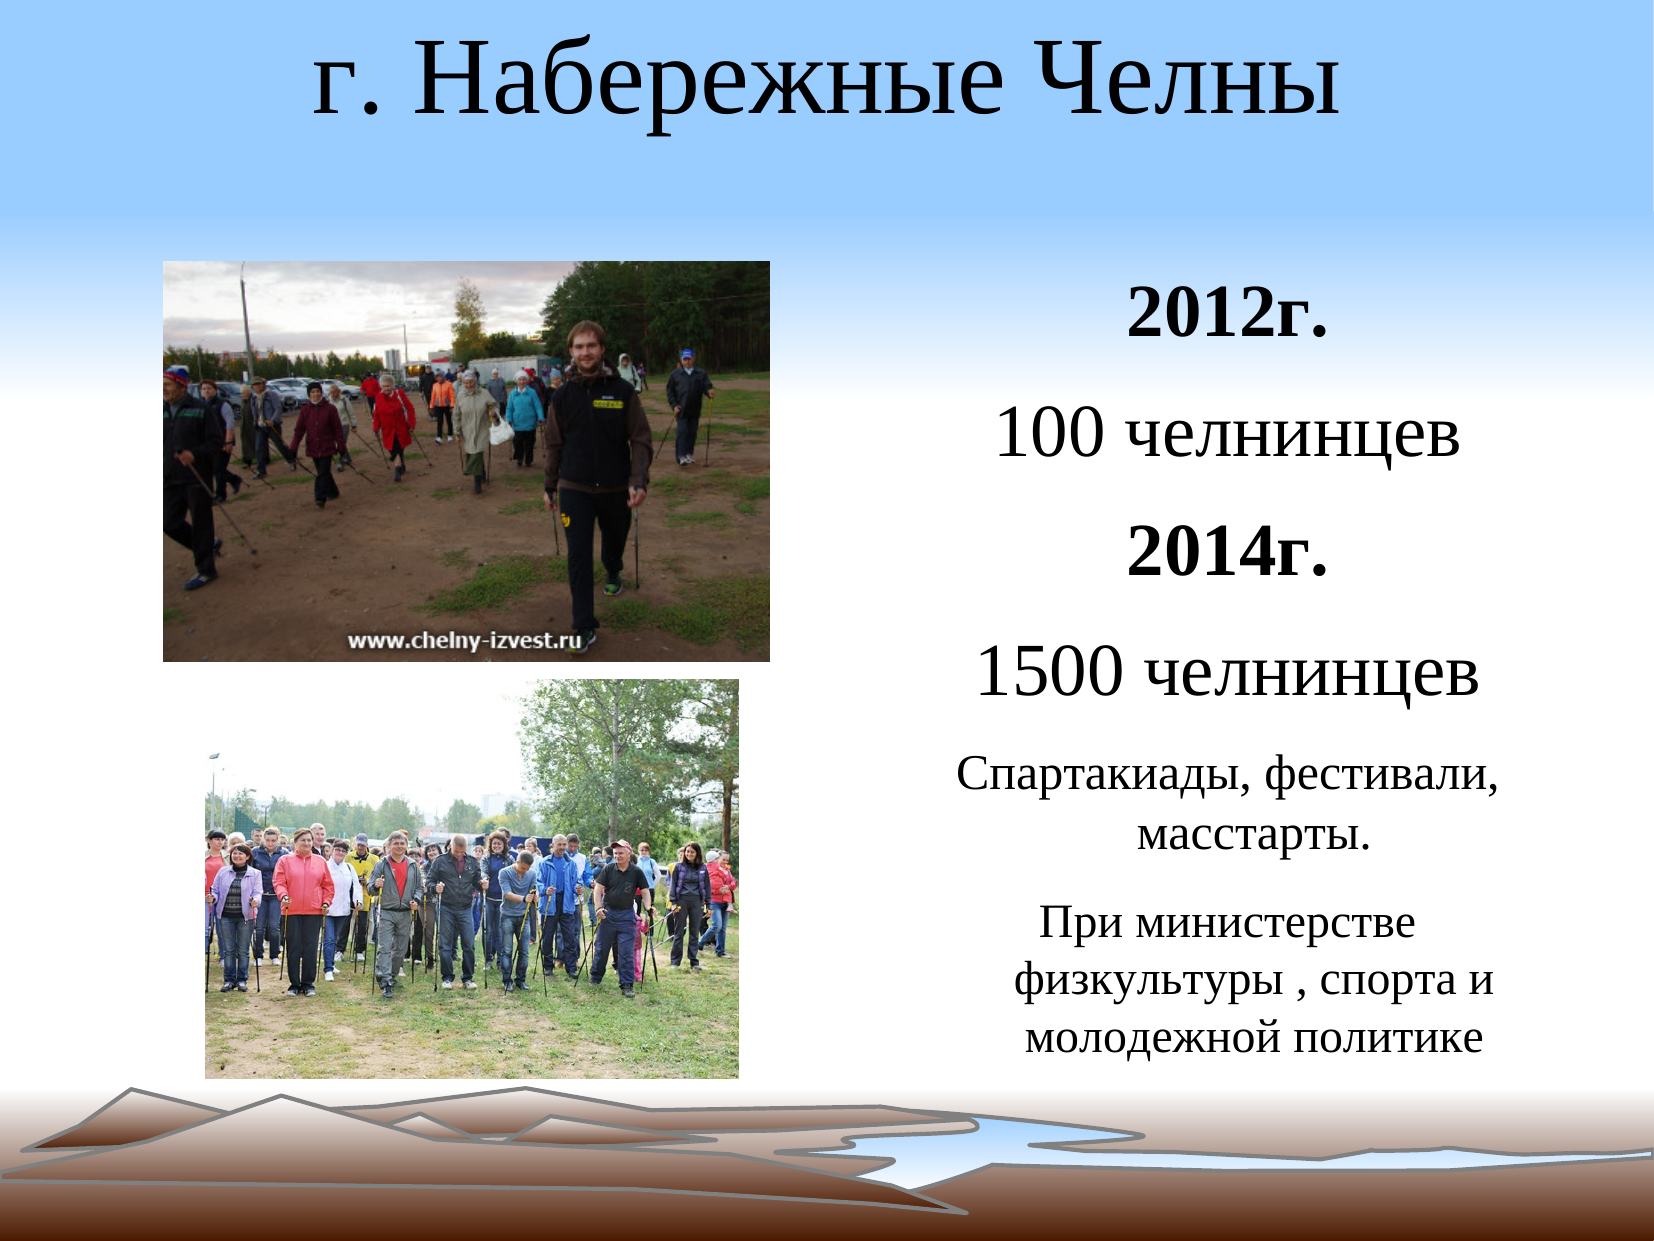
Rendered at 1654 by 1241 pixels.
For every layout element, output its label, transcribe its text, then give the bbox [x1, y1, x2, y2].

list 2012г. 100 челнинцев 2014г. 1500 челнинцев Спартакиады, фестивали, масстарты. При министерстве физкультуры , спорта и молодежной политике [845, 261, 1535, 1081]
title г. Набережные Челны [121, 13, 1534, 258]
picture [205, 679, 739, 1079]
picture [163, 261, 770, 662]
